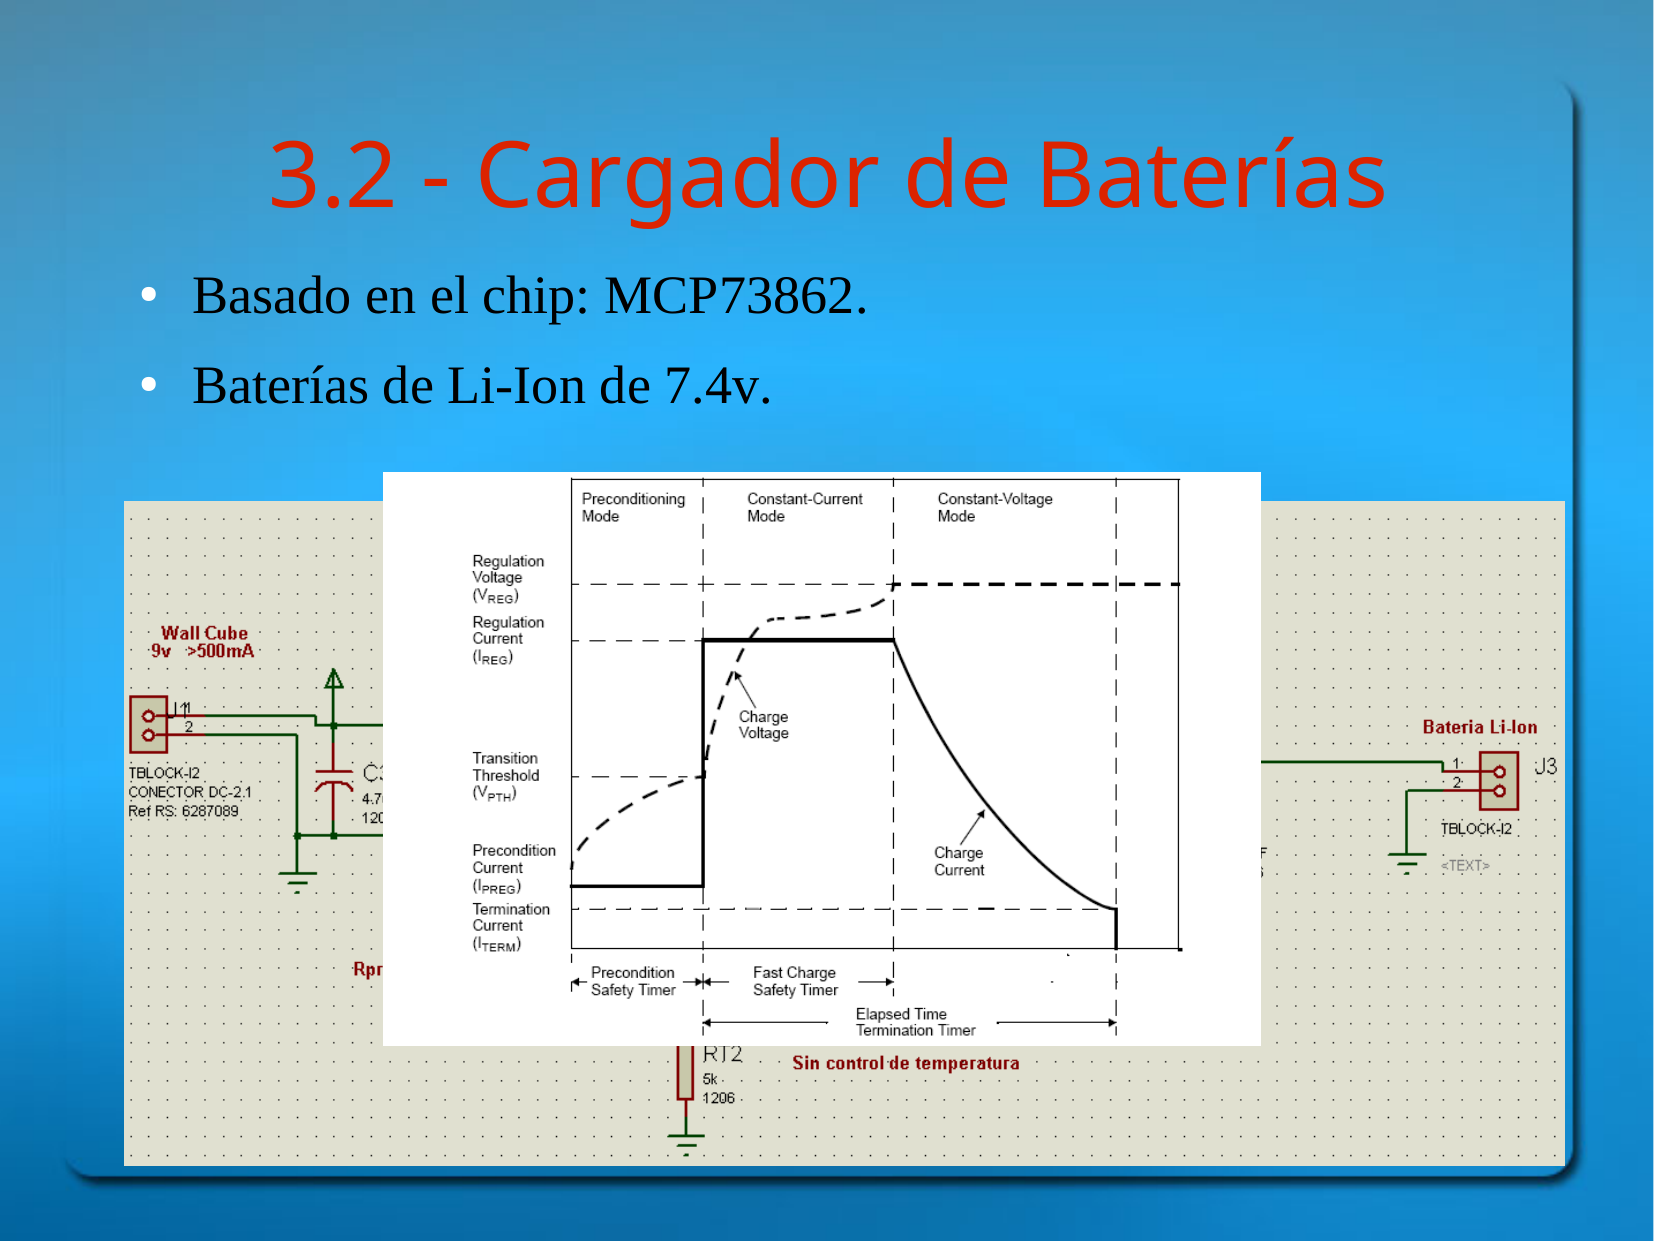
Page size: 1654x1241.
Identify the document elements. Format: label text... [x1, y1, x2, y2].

list Basado en el chip: MCP73862. Baterías de Li-Ion de 7.4v. [121, 265, 1534, 1084]
picture [0, 0, 1654, 1241]
title 3.2 - Cargador de Baterías [123, 108, 1536, 237]
